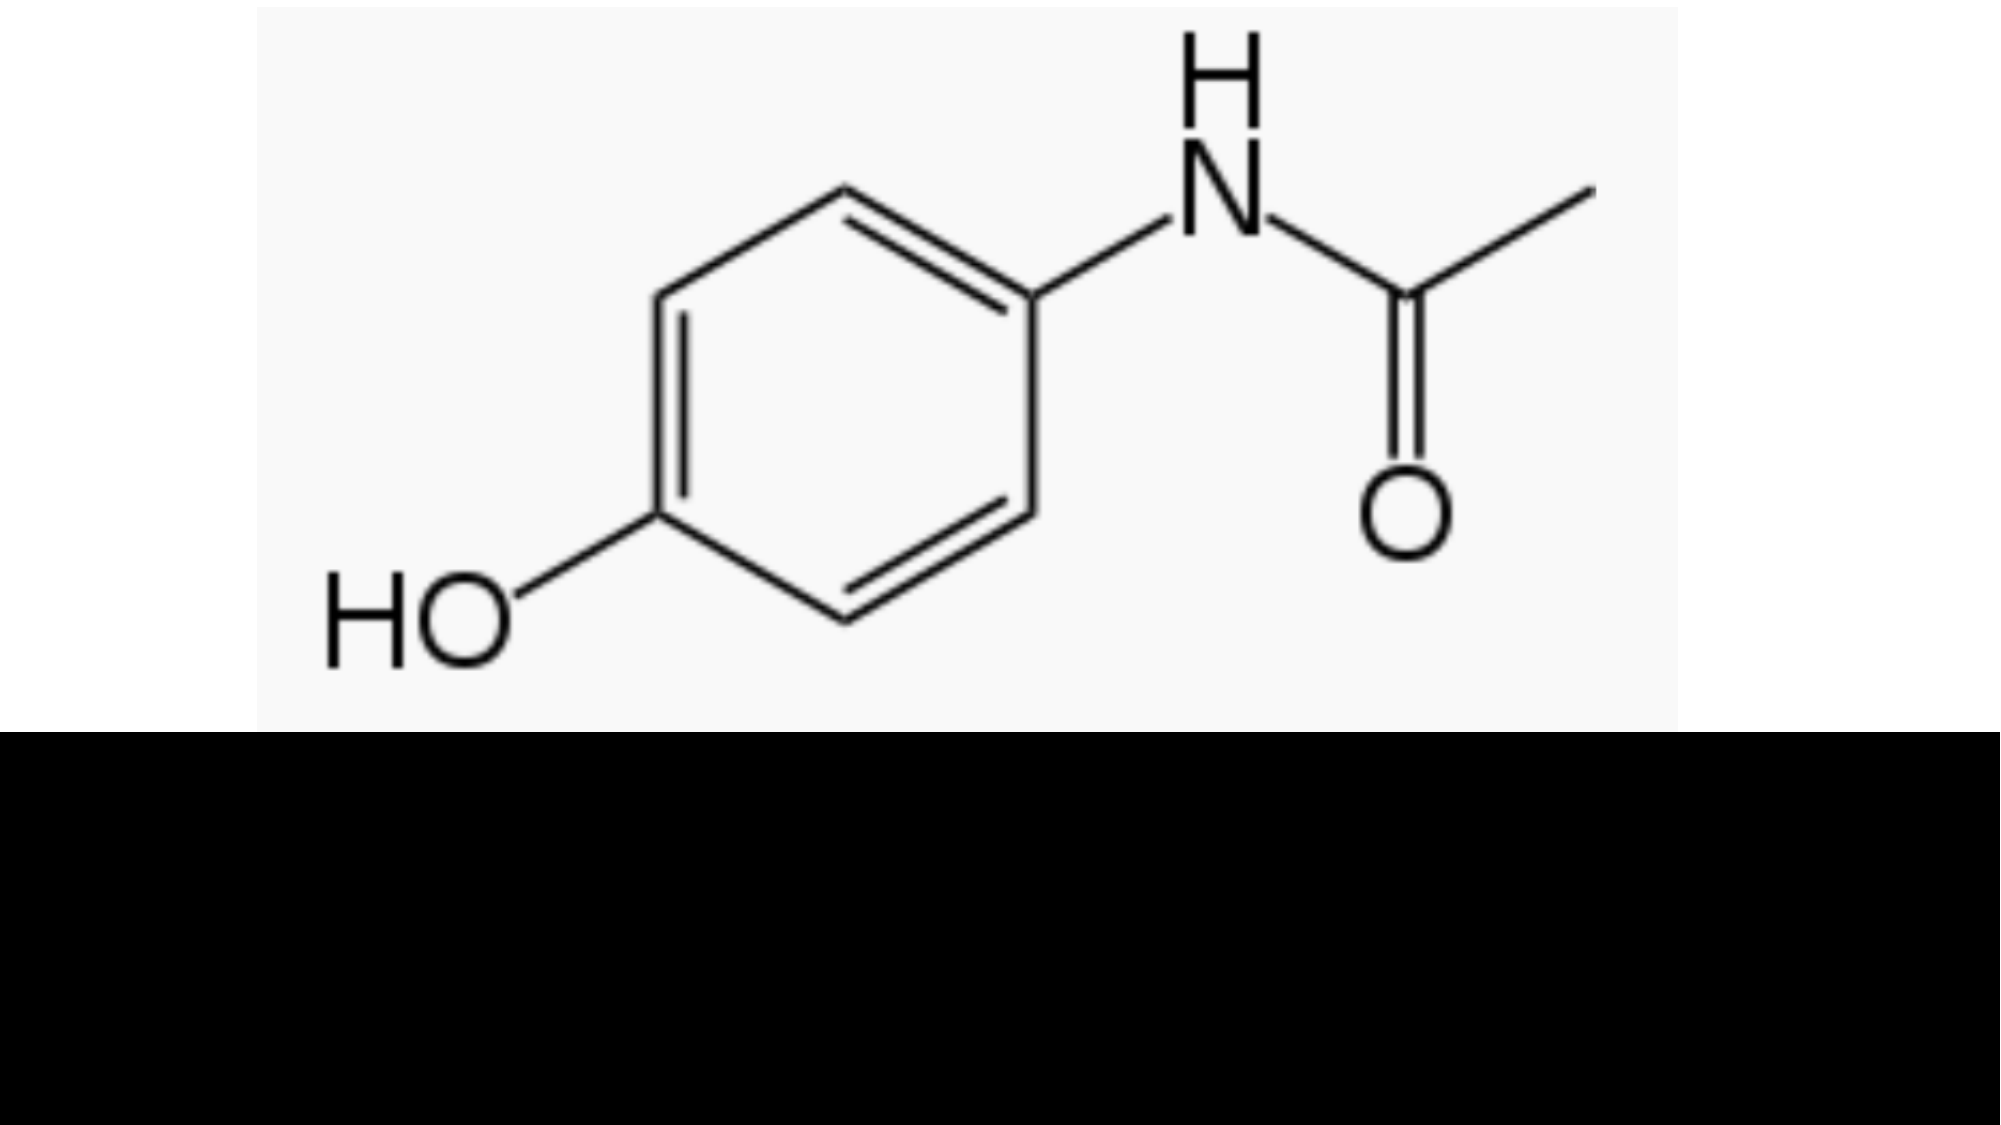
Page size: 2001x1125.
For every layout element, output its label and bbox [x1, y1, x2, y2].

text_box [0, 732, 2000, 1125]
picture [257, 7, 1678, 732]
